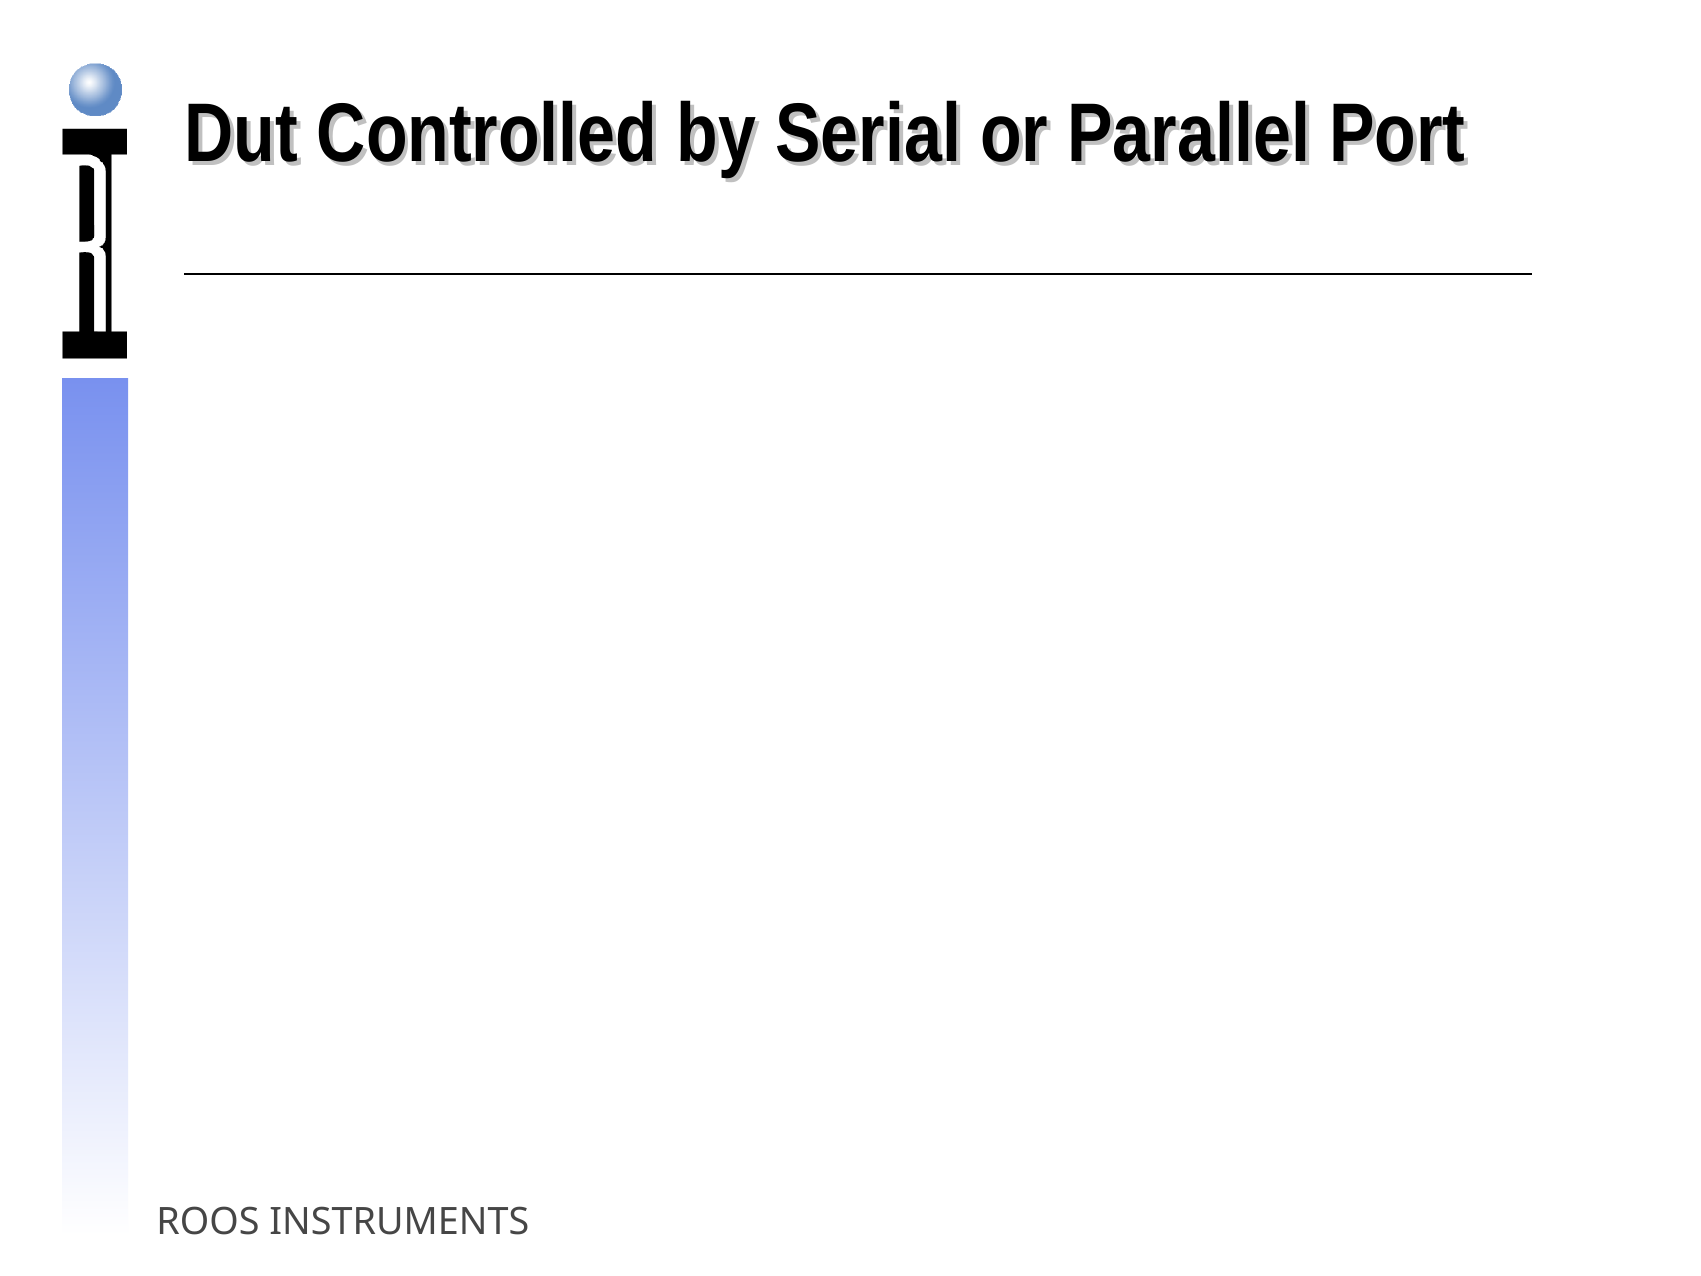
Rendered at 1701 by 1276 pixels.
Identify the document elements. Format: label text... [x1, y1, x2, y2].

text_box Dut Controlled by Serial or Parallel Port [184, 92, 1539, 268]
